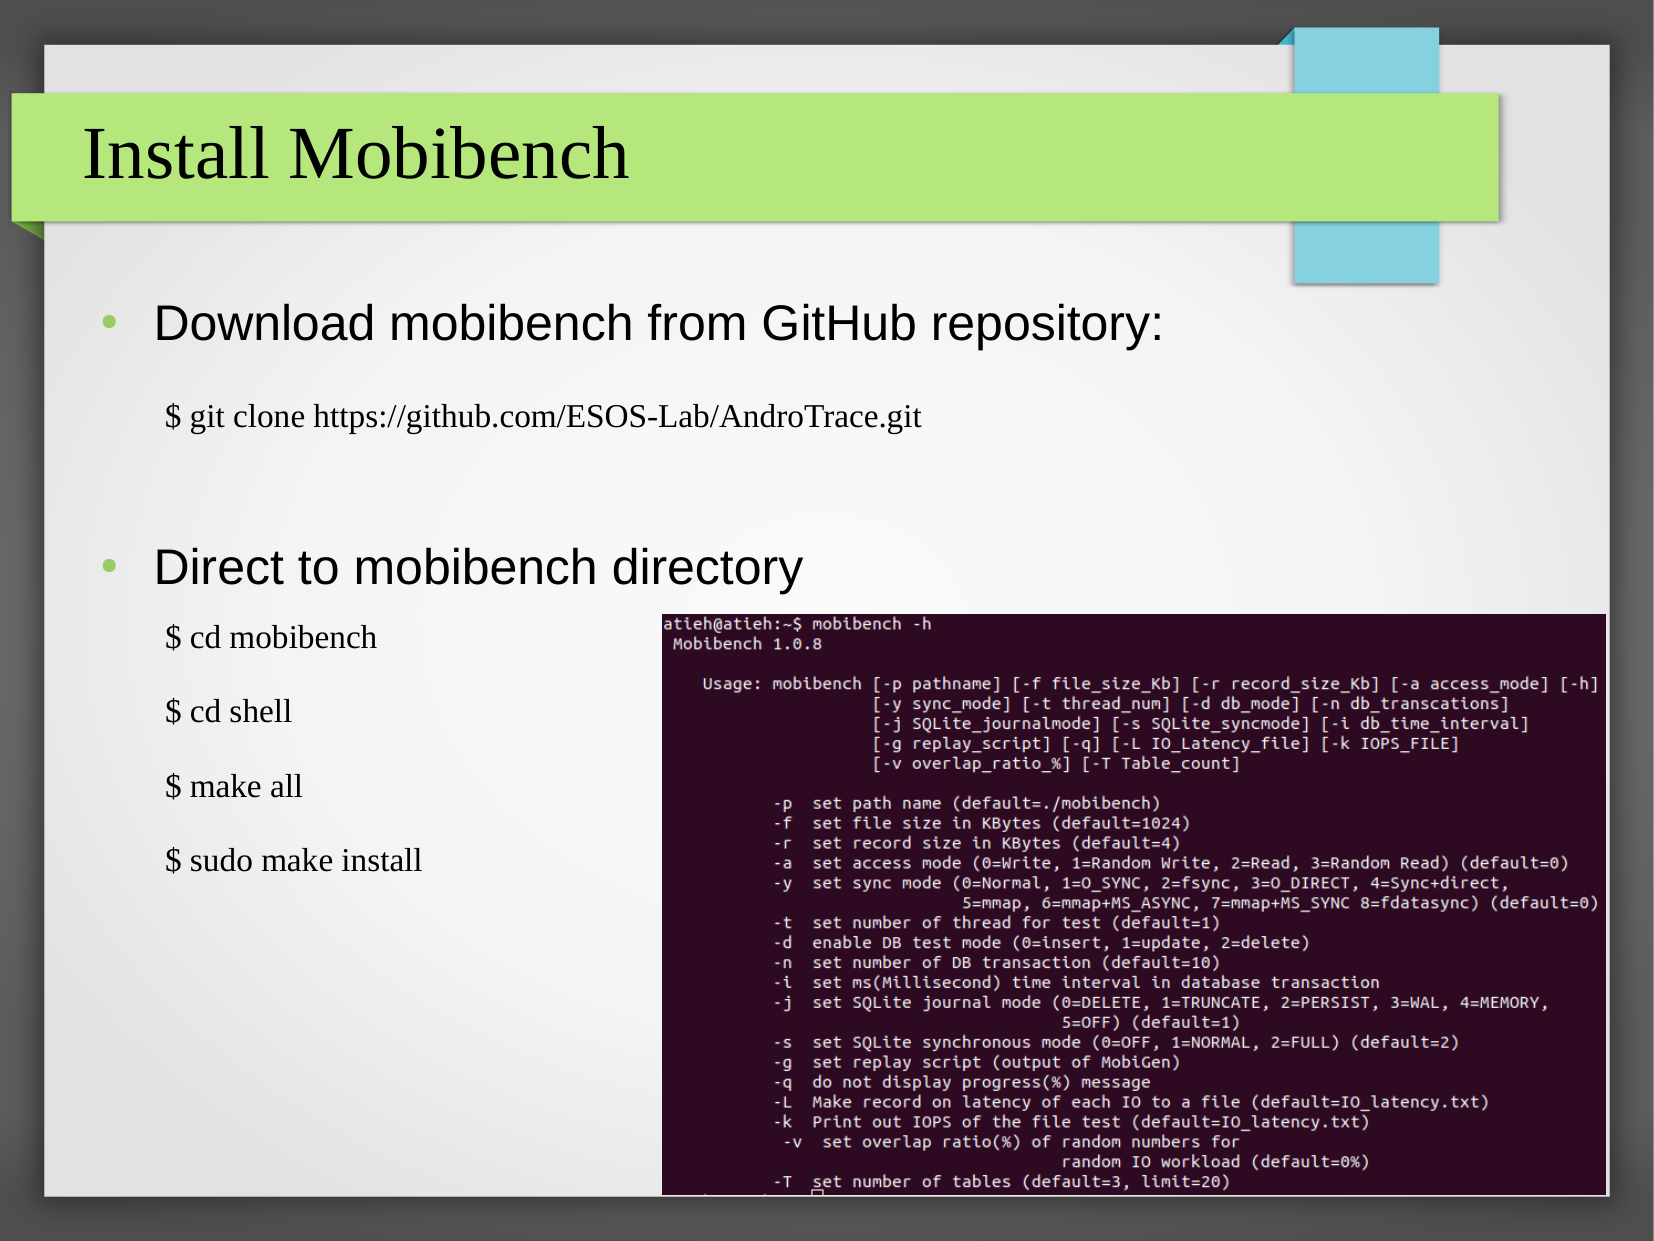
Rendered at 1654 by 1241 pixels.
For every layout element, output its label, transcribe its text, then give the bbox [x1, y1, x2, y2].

title Install Mobibench [82, 94, 1264, 213]
text_box $ git clone https://github.com/ESOS-Lab/AndroTrace.git [150, 390, 1021, 447]
picture [0, 0, 1654, 1241]
list Download mobibench from GitHub repository: Direct to mobibench directory [82, 295, 1571, 1015]
text_box $ cd mobibench $ cd shell $ make all $ sudo make install [150, 611, 439, 886]
